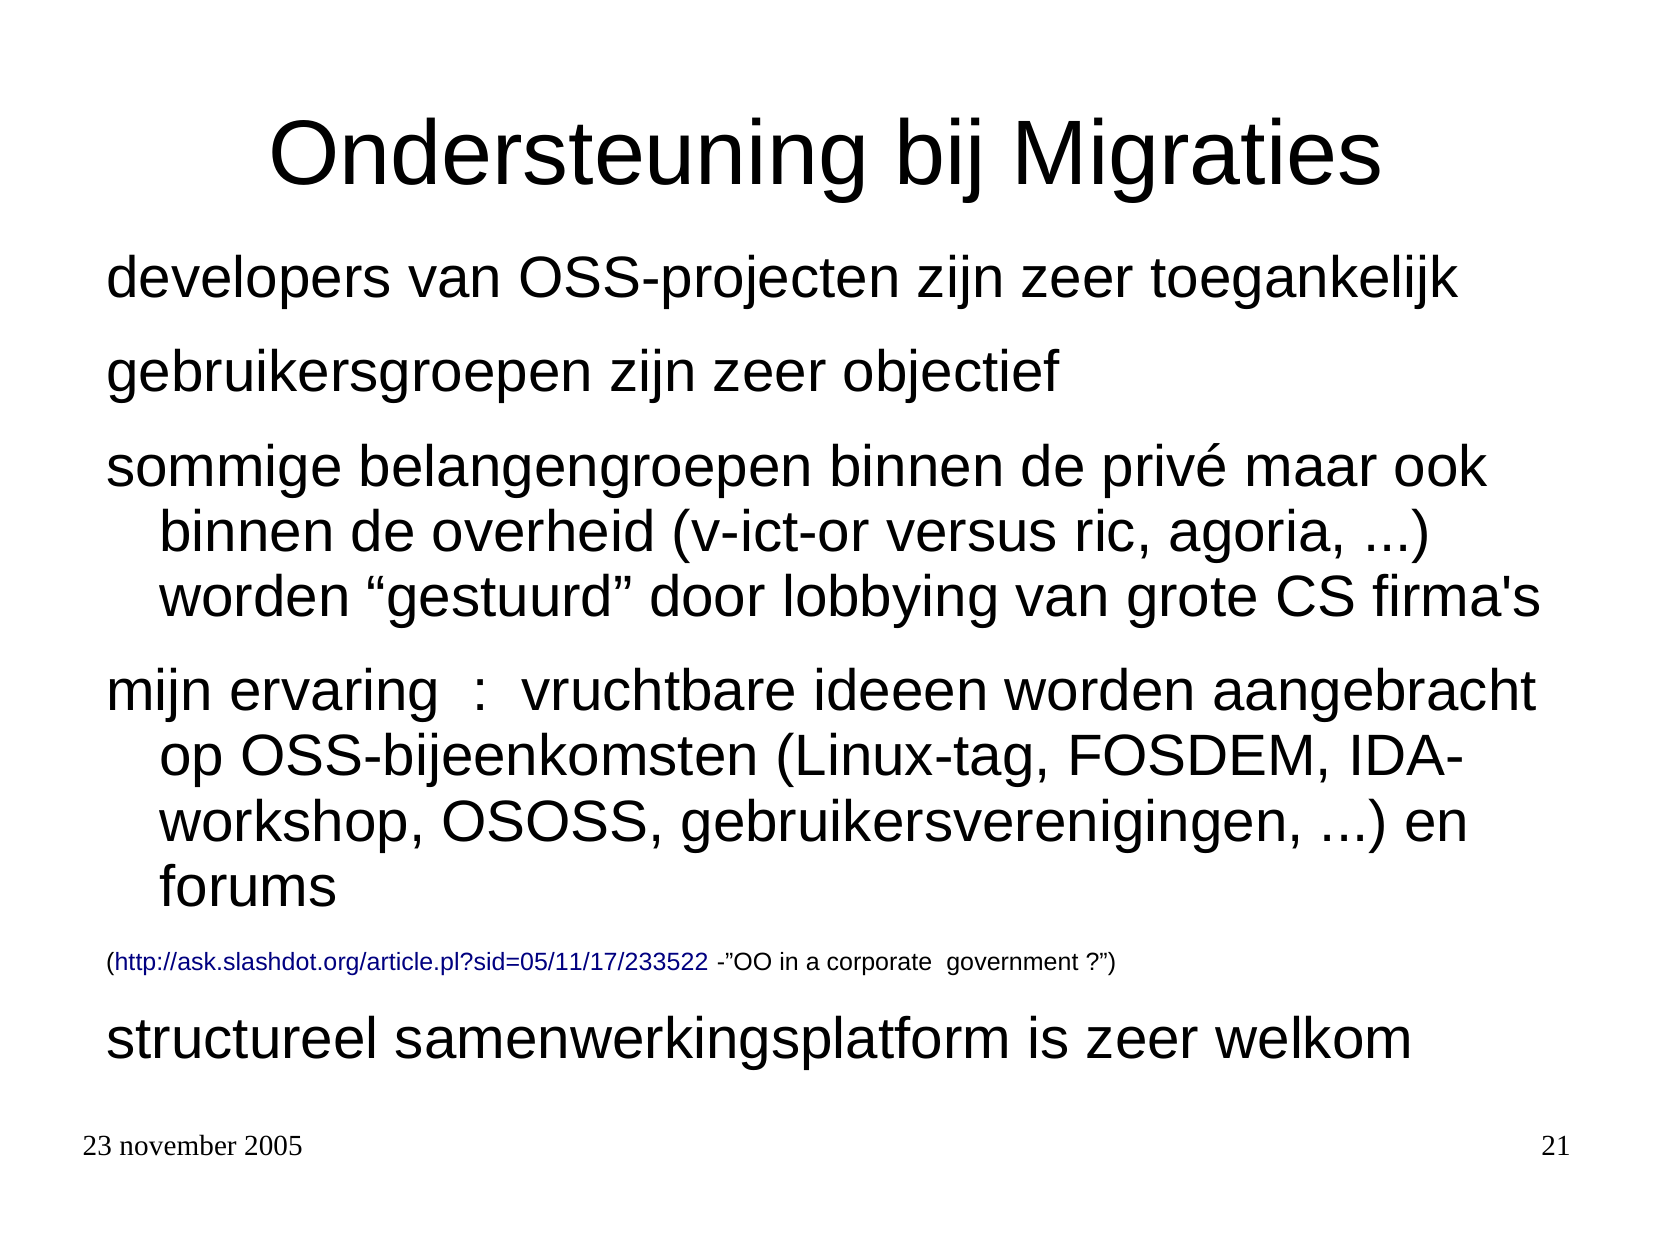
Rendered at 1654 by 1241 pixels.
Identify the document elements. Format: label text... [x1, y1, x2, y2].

list developers van OSS-projecten zijn zeer toegankelijk gebruikersgroepen zijn zeer objectief sommige belangengroepen binnen de privé maar ook binnen de overheid (v-ict-or versus ric, agoria, ...) worden “gestuurd” door lobbying van grote CS firma's mijn ervaring : vruchtbare ideeen worden aangebracht op OSS-bijeenkomsten (Linux-tag, FOSDEM, IDA-workshop, OSOSS, gebruikersverenigingen, ...) en forums (http://ask.slashdot.org/article.pl?sid=05/11/17/233522 -”OO in a corporate government ?”) structureel samenwerkingsplatform is zeer welkom [88, 244, 1577, 1071]
title Ondersteuning bij Migraties [82, 49, 1571, 257]
